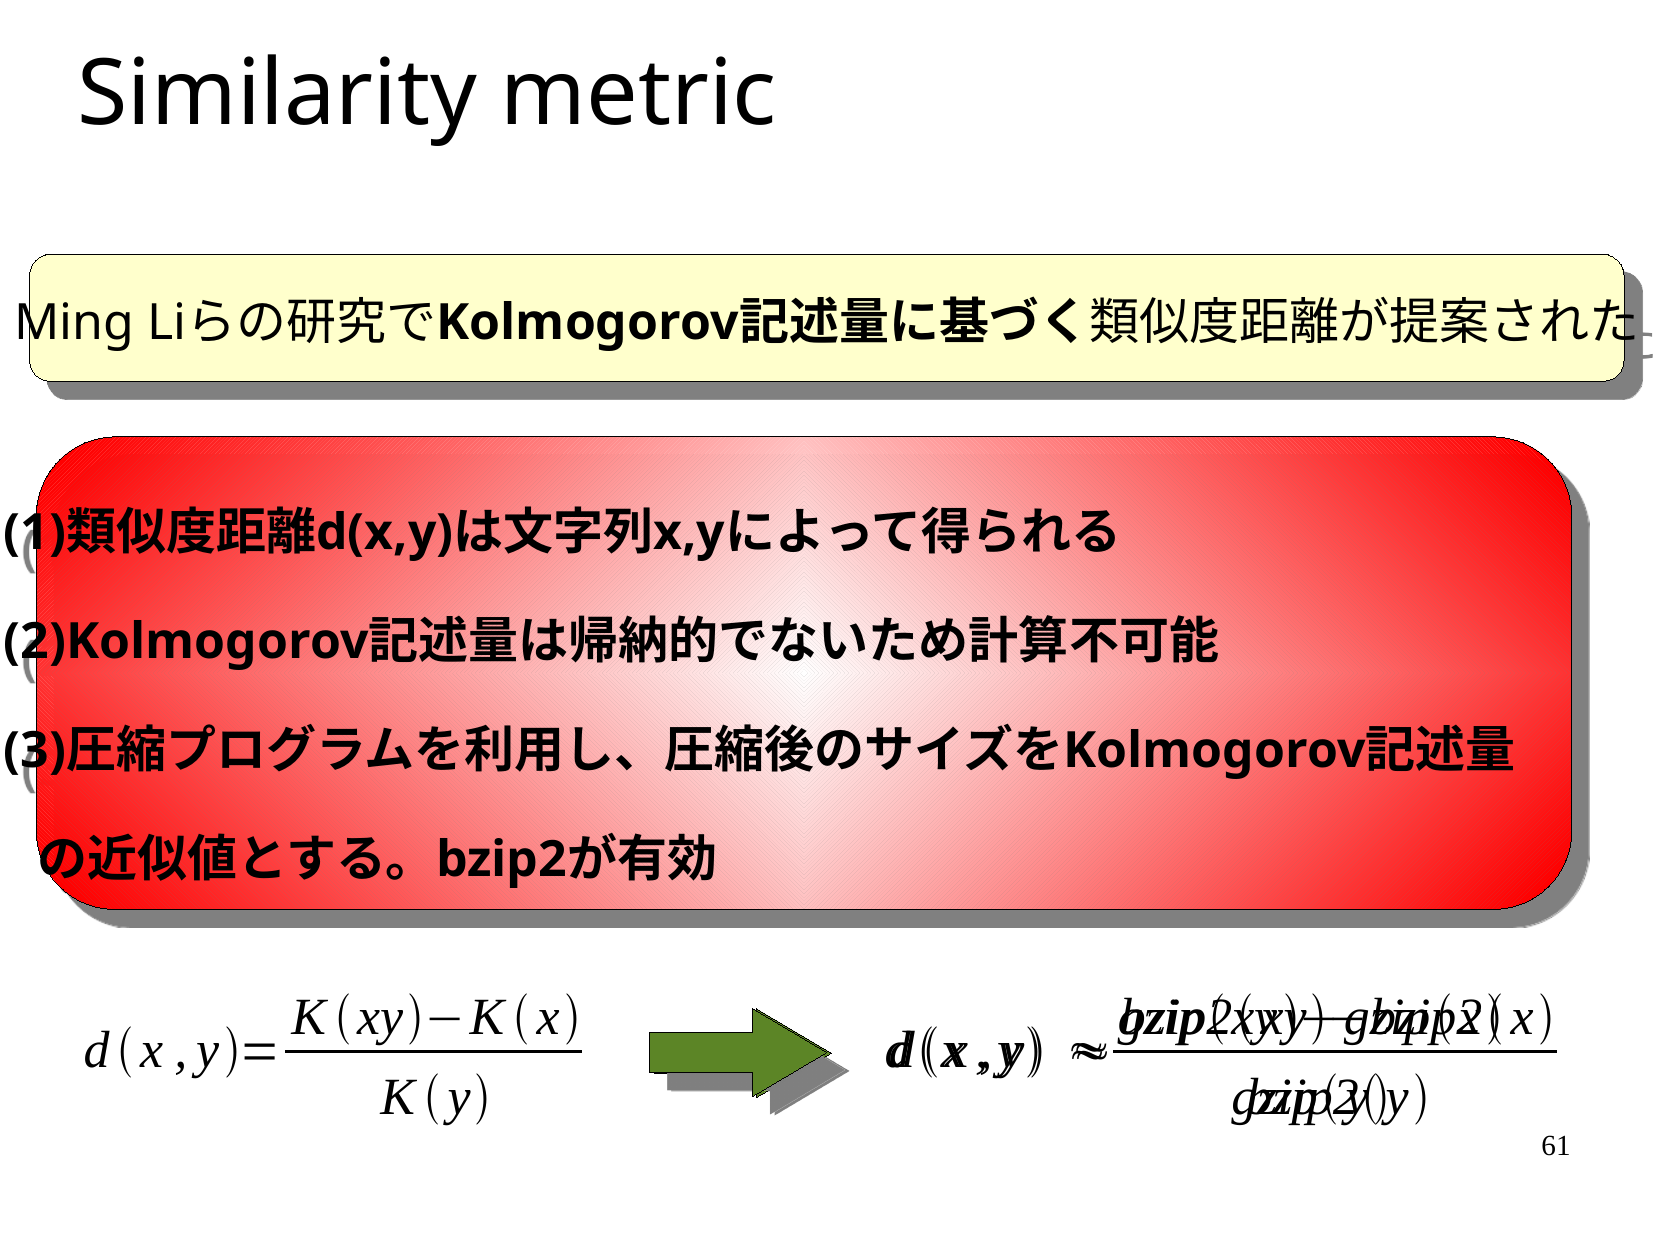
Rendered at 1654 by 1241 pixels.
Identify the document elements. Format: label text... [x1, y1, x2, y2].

title Similarity metric [77, 29, 1566, 149]
chart [75, 974, 591, 1130]
text_box Ming Liらの研究でKolmogorov記述量に基づく類似度距離が提案された [29, 254, 1625, 382]
text_box [649, 1008, 832, 1098]
chart [876, 974, 1565, 1130]
text_box (1)類似度距離d(x,y)は文字列x,yによって得られる (2)Kolmogorov記述量は帰納的でないため計算不可能 (3)圧縮プログラムを利用し、圧縮後のサイズをKolmogorov記述量 の近似値とする。bzip2が有効 [36, 436, 1572, 910]
